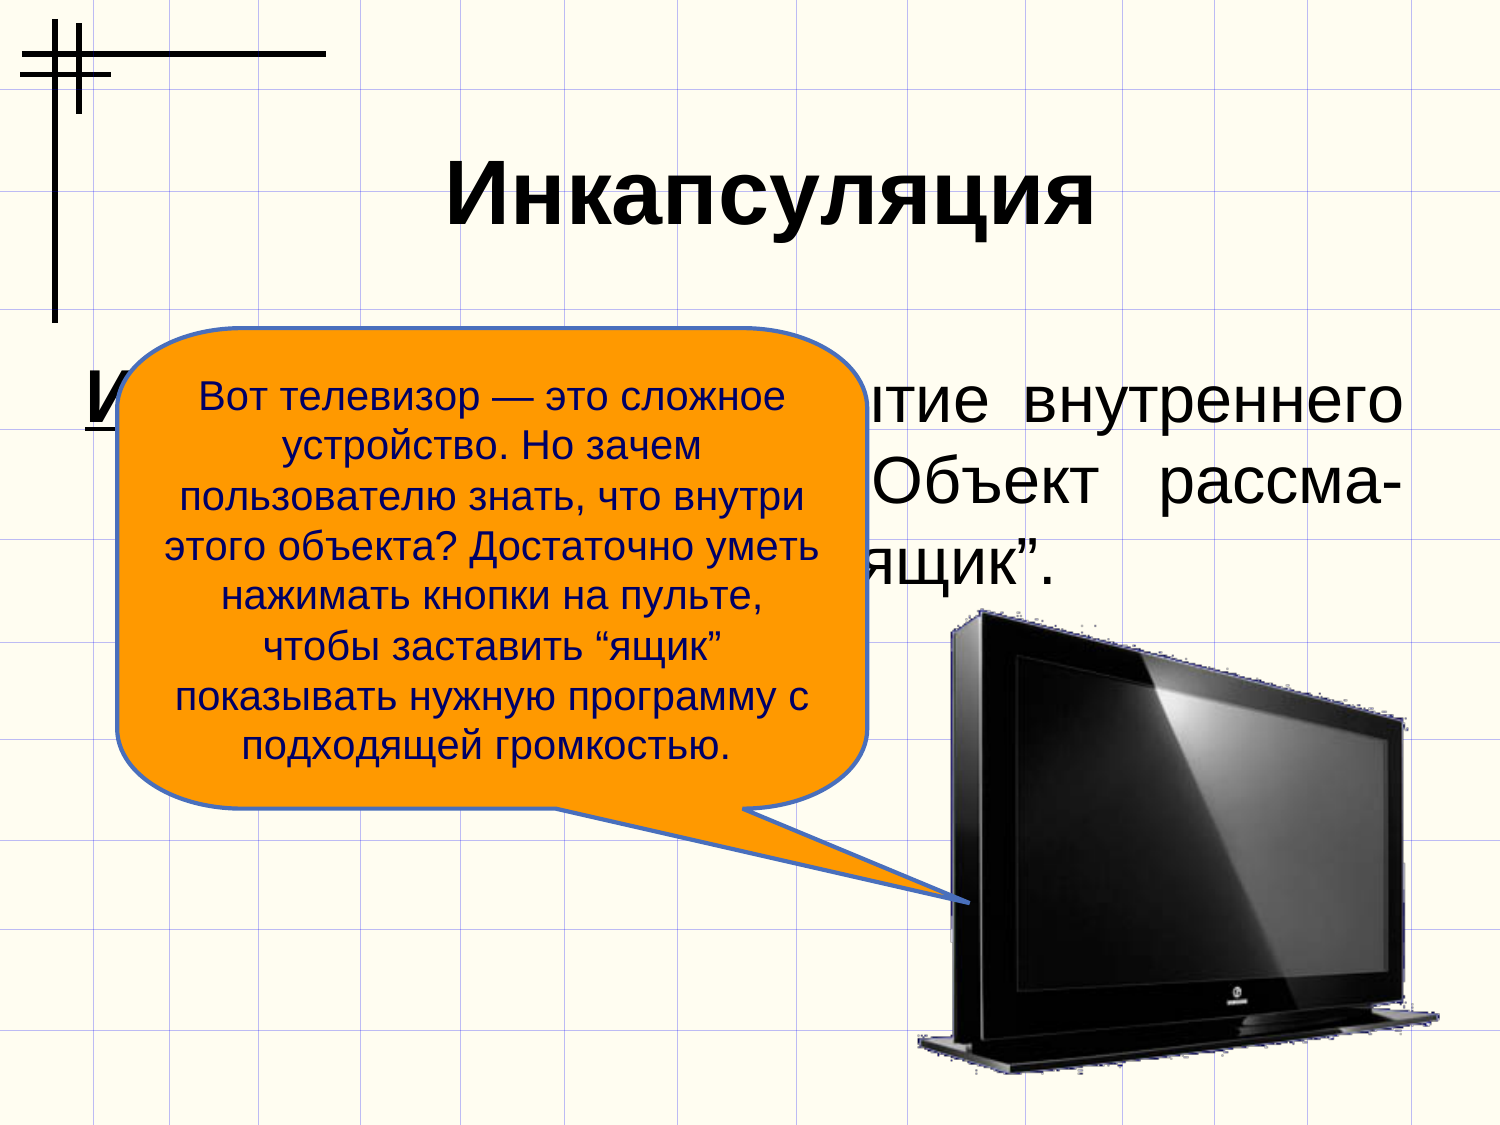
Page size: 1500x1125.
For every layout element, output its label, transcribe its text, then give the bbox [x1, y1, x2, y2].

title Инкапсуляция [75, 75, 1426, 301]
text_box Вот телевизор — это сложное устройство. Но зачем пользователю знать, что внутри этого объекта? Достаточно уметь нажимать кнопки на пульте, чтобы заставить “ящик” показывать нужную программу с подходящей громкостью. [117, 328, 970, 904]
picture [885, 599, 1468, 1093]
list Инкапсуляция — скрытие внутреннего устройства объекта. Объект рассма-тривается как “черный ящик”. [746, 339, 1421, 848]
list Инкапсуляция — скрытие внутреннего устройства объекта. Объект рассма-тривается как “черный ящик”. [70, 339, 723, 848]
